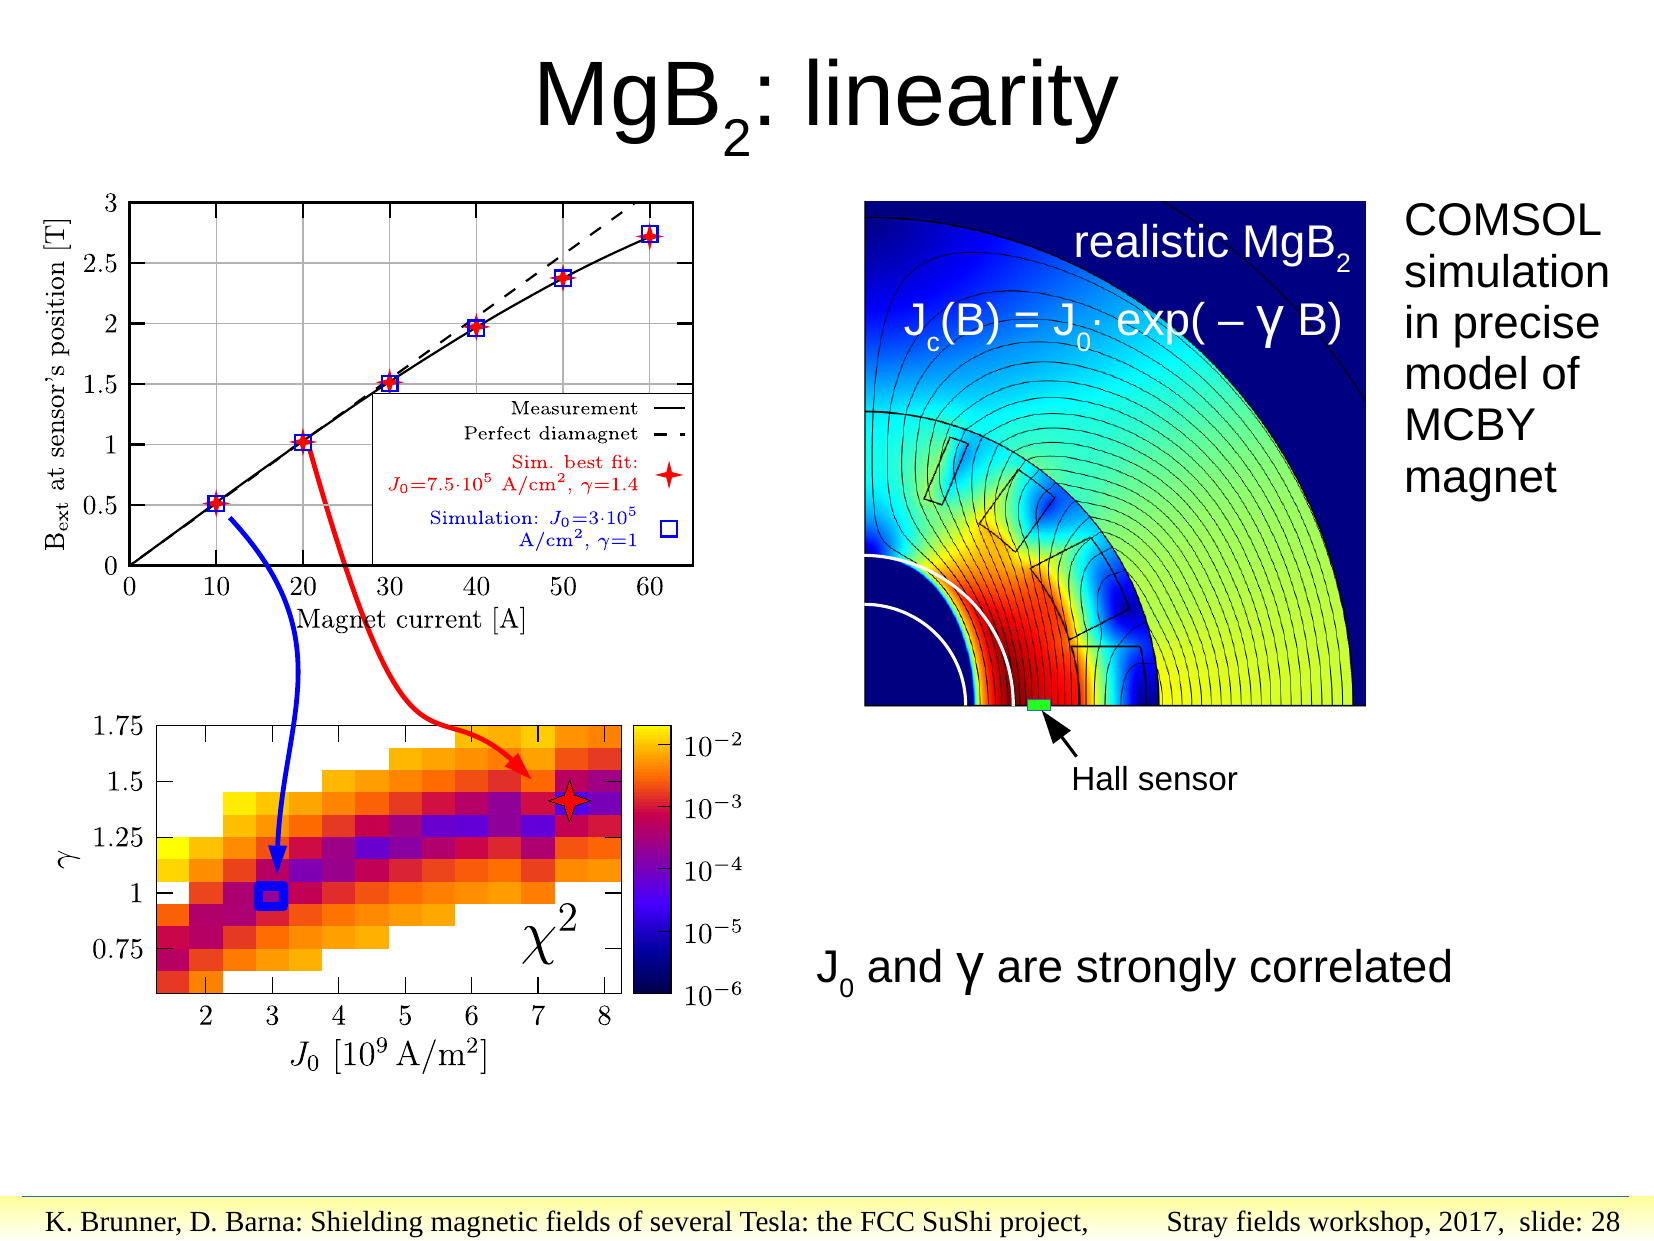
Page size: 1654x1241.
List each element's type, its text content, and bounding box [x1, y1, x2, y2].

picture [838, 376, 1366, 730]
text_box realistic MgB2 Jc(B) = J0∙ exp( – γ B) [824, 208, 1366, 376]
text_box Hall sensor [1056, 753, 1364, 806]
picture [47, 708, 757, 1089]
text_box J0 and γ are strongly correlated [801, 916, 1524, 996]
text_box [1027, 699, 1051, 711]
text_box COMSOL simulation in precise model of MCBY magnet [1389, 186, 1641, 510]
picture [33, 186, 706, 649]
picture [838, 201, 1366, 208]
title MgB2: linearity [50, 42, 1603, 168]
text_box [548, 779, 591, 822]
